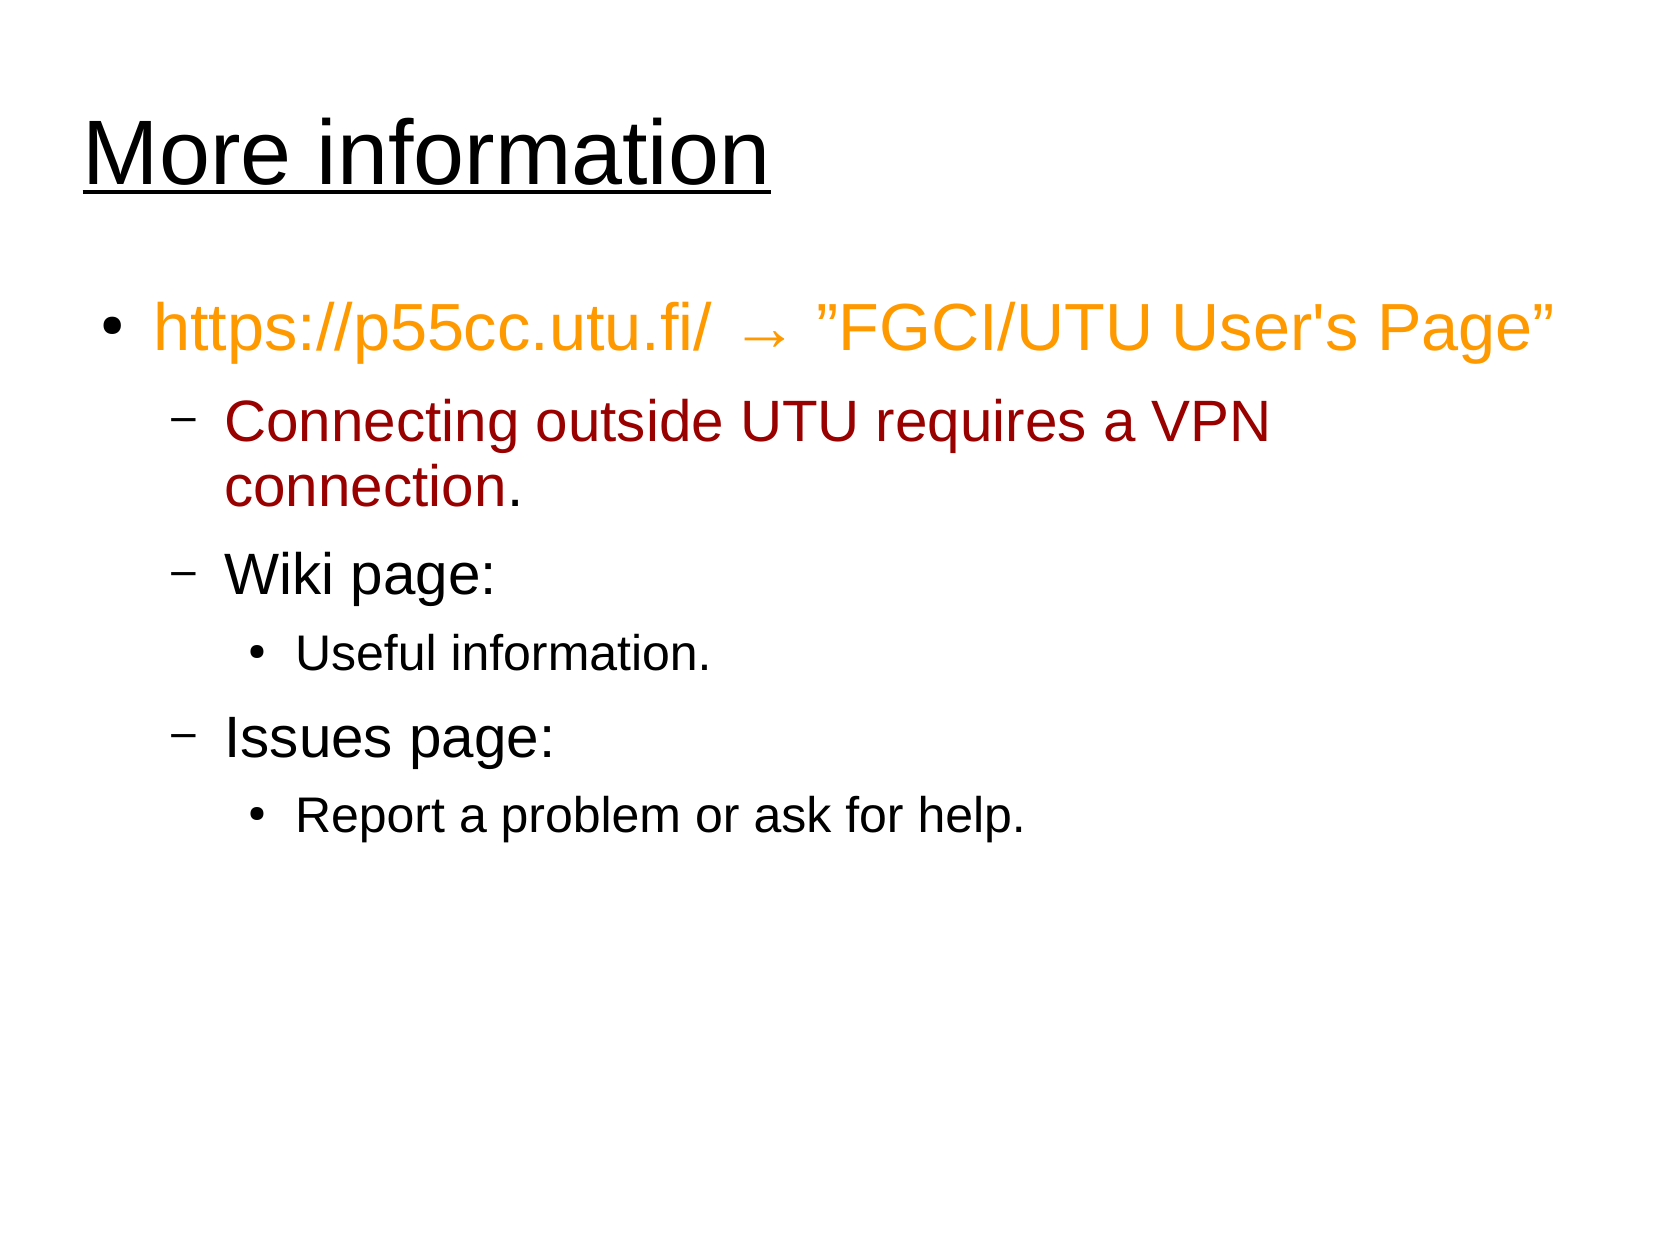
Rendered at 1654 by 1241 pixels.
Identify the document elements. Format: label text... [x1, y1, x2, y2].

title More information [82, 49, 1571, 257]
list https://p55cc.utu.fi/ → ”FGCI/UTU User's Page” Connecting outside UTU requires a VPN connection. Wiki page: Useful information. Issues page: Report a problem or ask for help. [82, 290, 1571, 1010]
